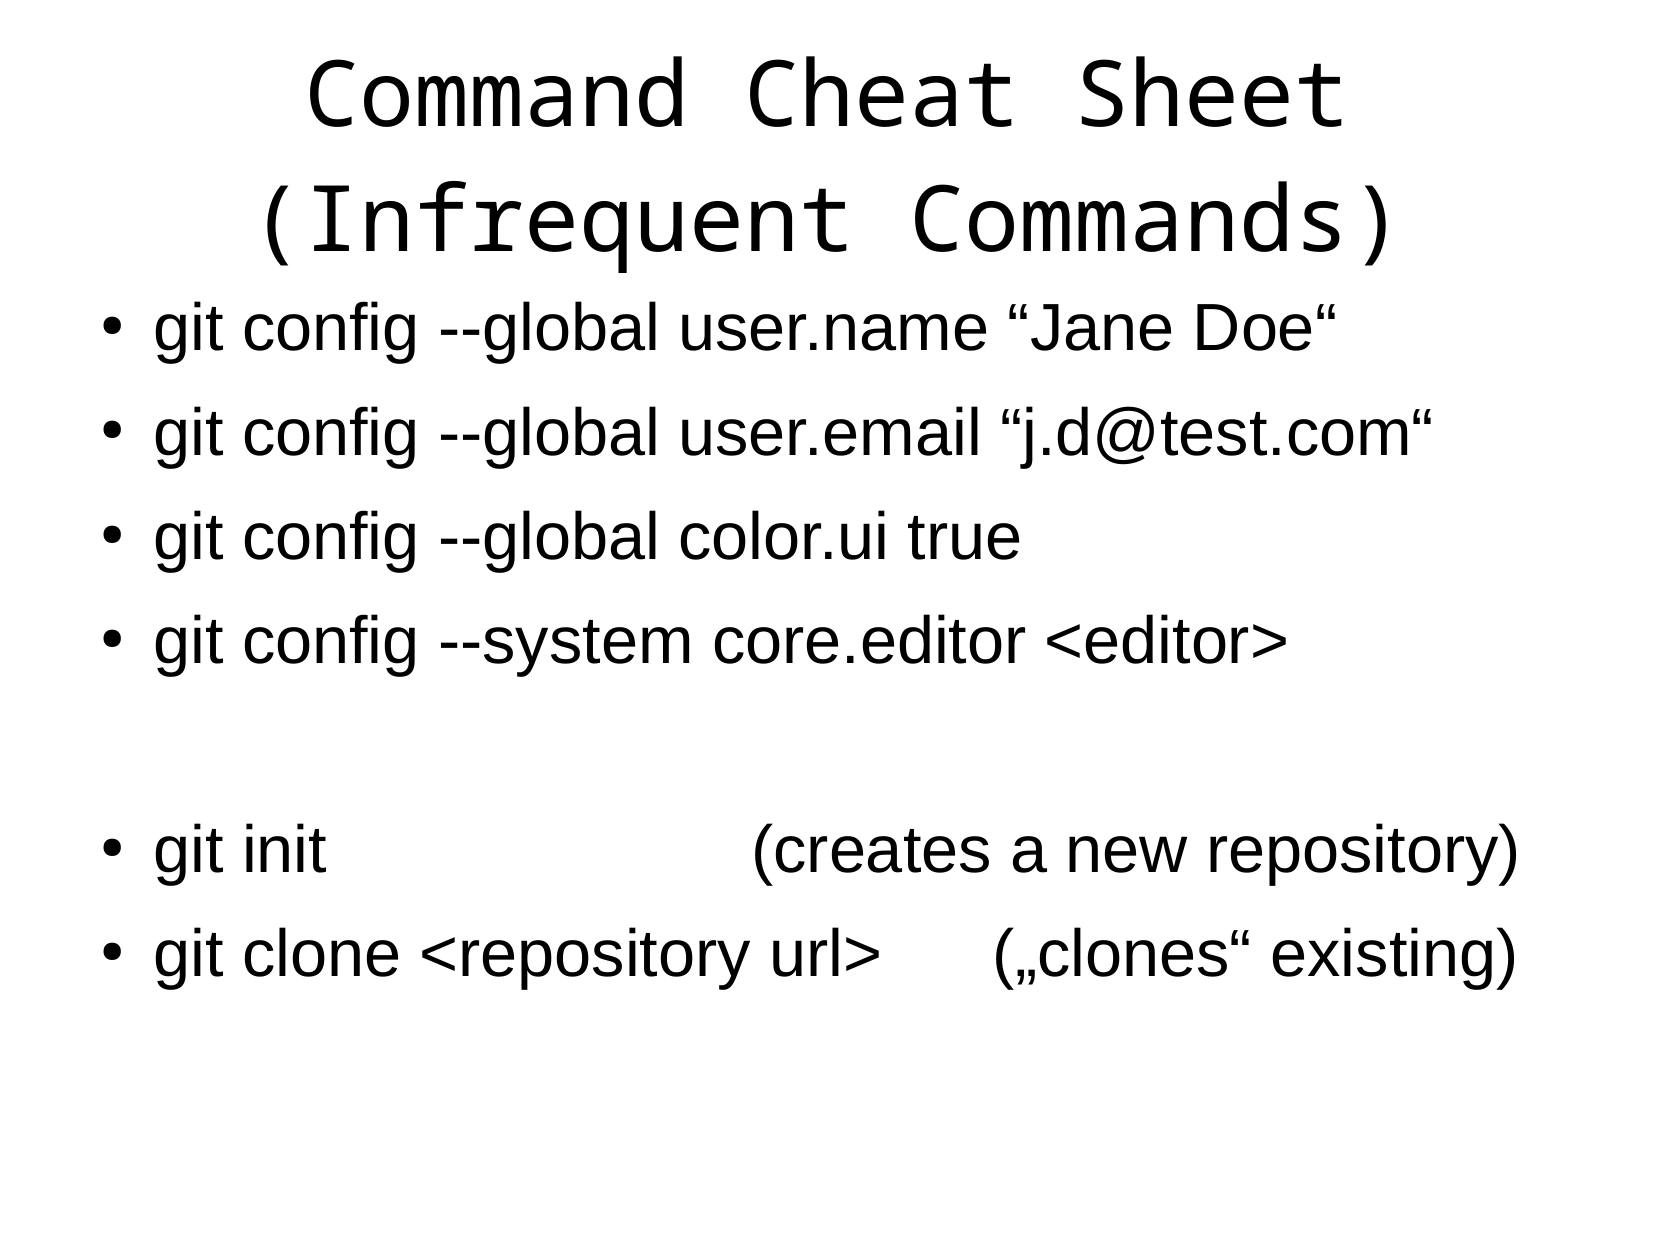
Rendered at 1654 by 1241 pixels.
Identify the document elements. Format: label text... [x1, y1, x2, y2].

title Command Cheat Sheet (Infrequent Commands) [82, 45, 1571, 261]
list git config --global user.name “Jane Doe“ git config --global user.email “j.d@test.com“ git config --global color.ui true git config --system core.editor <editor> git init (creates a new repository) git clone <repository url> („clones“ existing) [82, 290, 1571, 1010]
